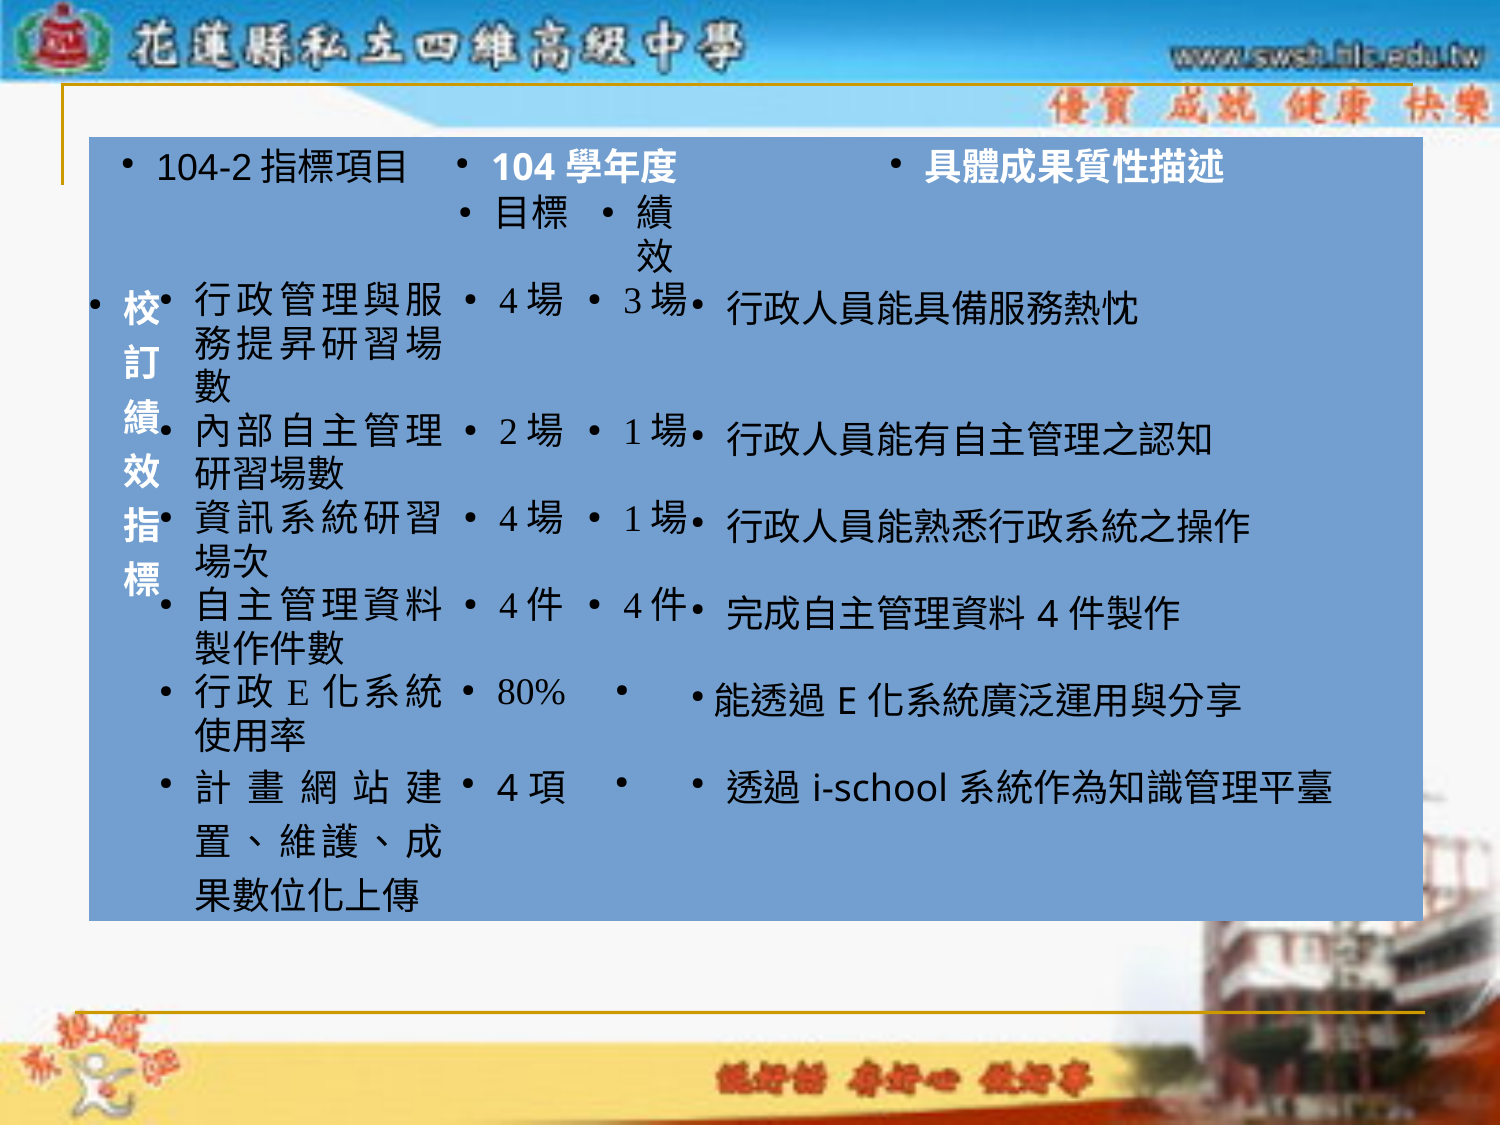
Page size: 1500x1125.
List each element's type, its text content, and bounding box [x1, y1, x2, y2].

table_header 104-2指標項目 [89, 137, 443, 279]
table_cell 行政人員能有自主管理之認知 [691, 410, 1423, 497]
table_cell 目標 [443, 192, 585, 279]
table_cell 2場 [443, 410, 585, 497]
table_cell 4場 [443, 279, 585, 410]
table_cell 計畫網站建置、維護、成果數位化上傳 [159, 758, 443, 921]
table_cell [585, 758, 691, 921]
table_cell 內部自主管理研習場數 [159, 410, 443, 497]
table_cell 3場 [585, 279, 691, 410]
table_header 具體成果質性描述 [691, 137, 1423, 279]
table_cell [585, 671, 691, 758]
table_cell 1場 [585, 497, 691, 584]
table_cell 80% [443, 671, 585, 758]
table_cell 績效 [585, 192, 691, 279]
table_cell 4場 [443, 497, 585, 584]
table_cell 能透過E化系統廣泛運用與分享 [691, 671, 1423, 758]
text_box [1080, 1023, 1431, 1099]
table_header 104學年度 [443, 137, 691, 192]
table_cell 校訂績效指標 [153, 464, 159, 484]
table_cell 透過i-school系統作為知識管理平臺 [691, 758, 1423, 921]
table_cell 校訂績效指標 [89, 279, 159, 921]
table_cell 行政E化系統使用率 [159, 671, 443, 758]
table_cell 校訂績效指標 [143, 300, 154, 312]
text_box P18 [0, 1023, 262, 1099]
table_cell 自主管理資料製作件數 [159, 584, 443, 671]
table_cell 行政管理與服務提昇研習場數 [159, 279, 443, 410]
table_cell 資訊系統研習場次 [159, 497, 443, 584]
table_cell 行政人員能具備服務熱忱 [691, 279, 1423, 410]
table_cell 4件 [443, 584, 585, 671]
table_cell 完成自主管理資料4件製作 [691, 584, 1423, 671]
table_cell 4件 [585, 584, 691, 671]
table_cell 4項 [443, 758, 585, 921]
table_cell 行政人員能熟悉行政系統之操作 [691, 497, 1423, 584]
table_cell 1場 [585, 410, 691, 497]
